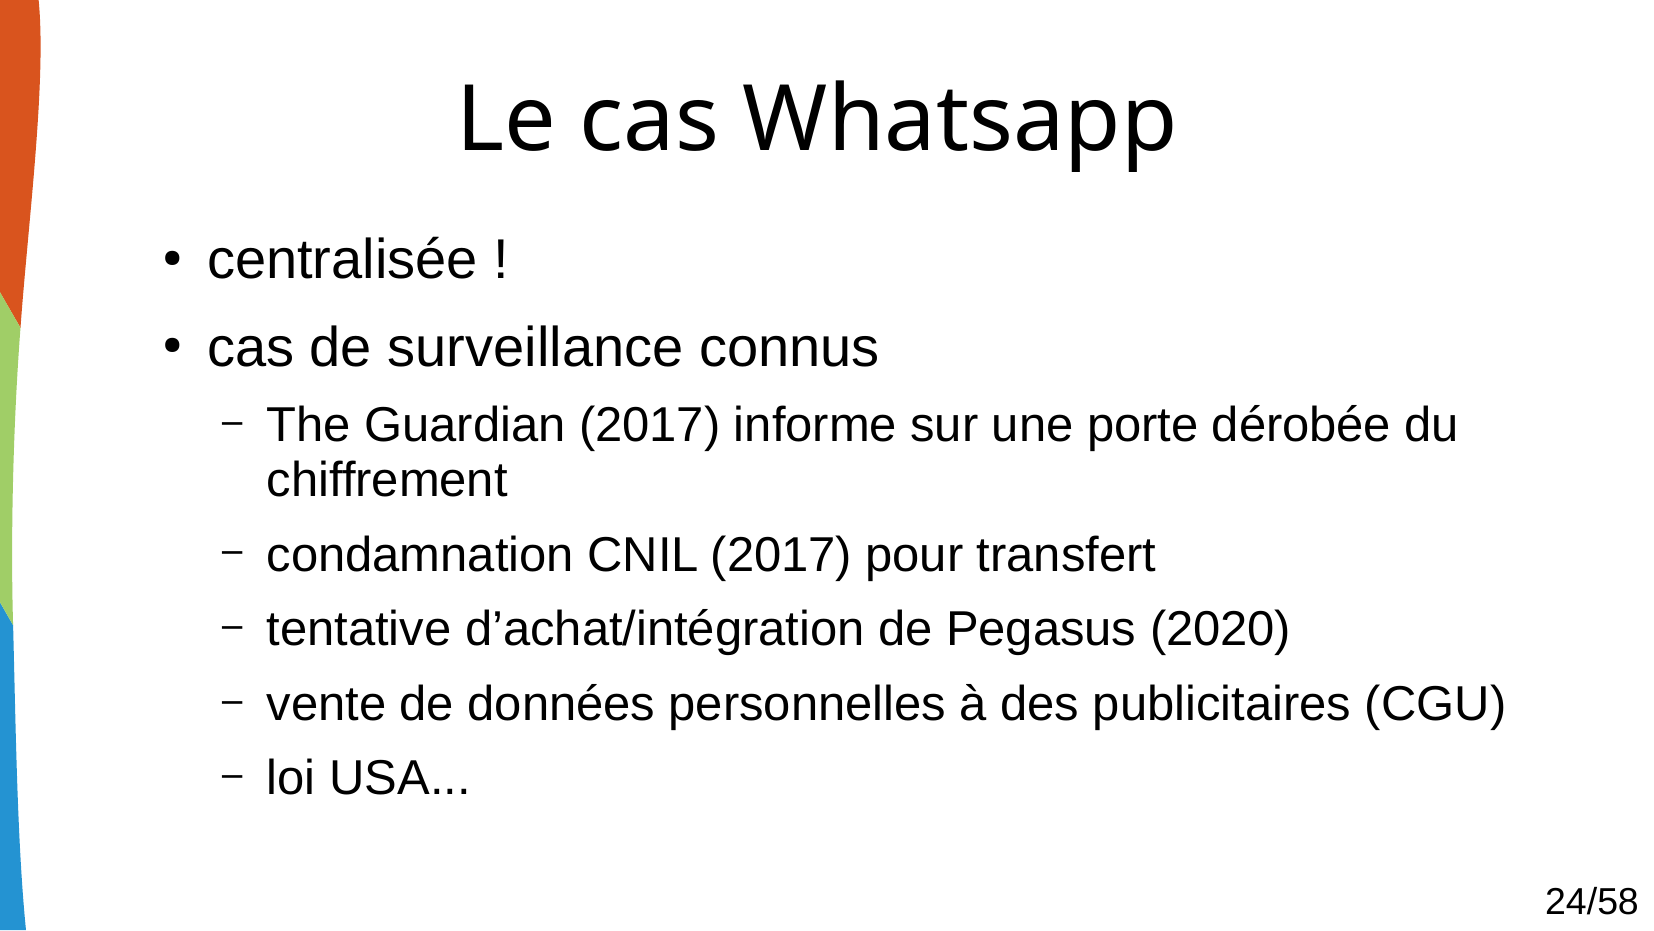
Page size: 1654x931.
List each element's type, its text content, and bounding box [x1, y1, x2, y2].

title Le cas Whatsapp [104, 37, 1530, 193]
list centralisée ! cas de surveillance connus The Guardian (2017) informe sur une porte dérobée du chiffrement condamnation CNIL (2017) pour transfert tentative d’achat/intégration de Pegasus (2020) vente de données personnelles à des publicitaires (CGU) loi USA... [147, 228, 1512, 857]
